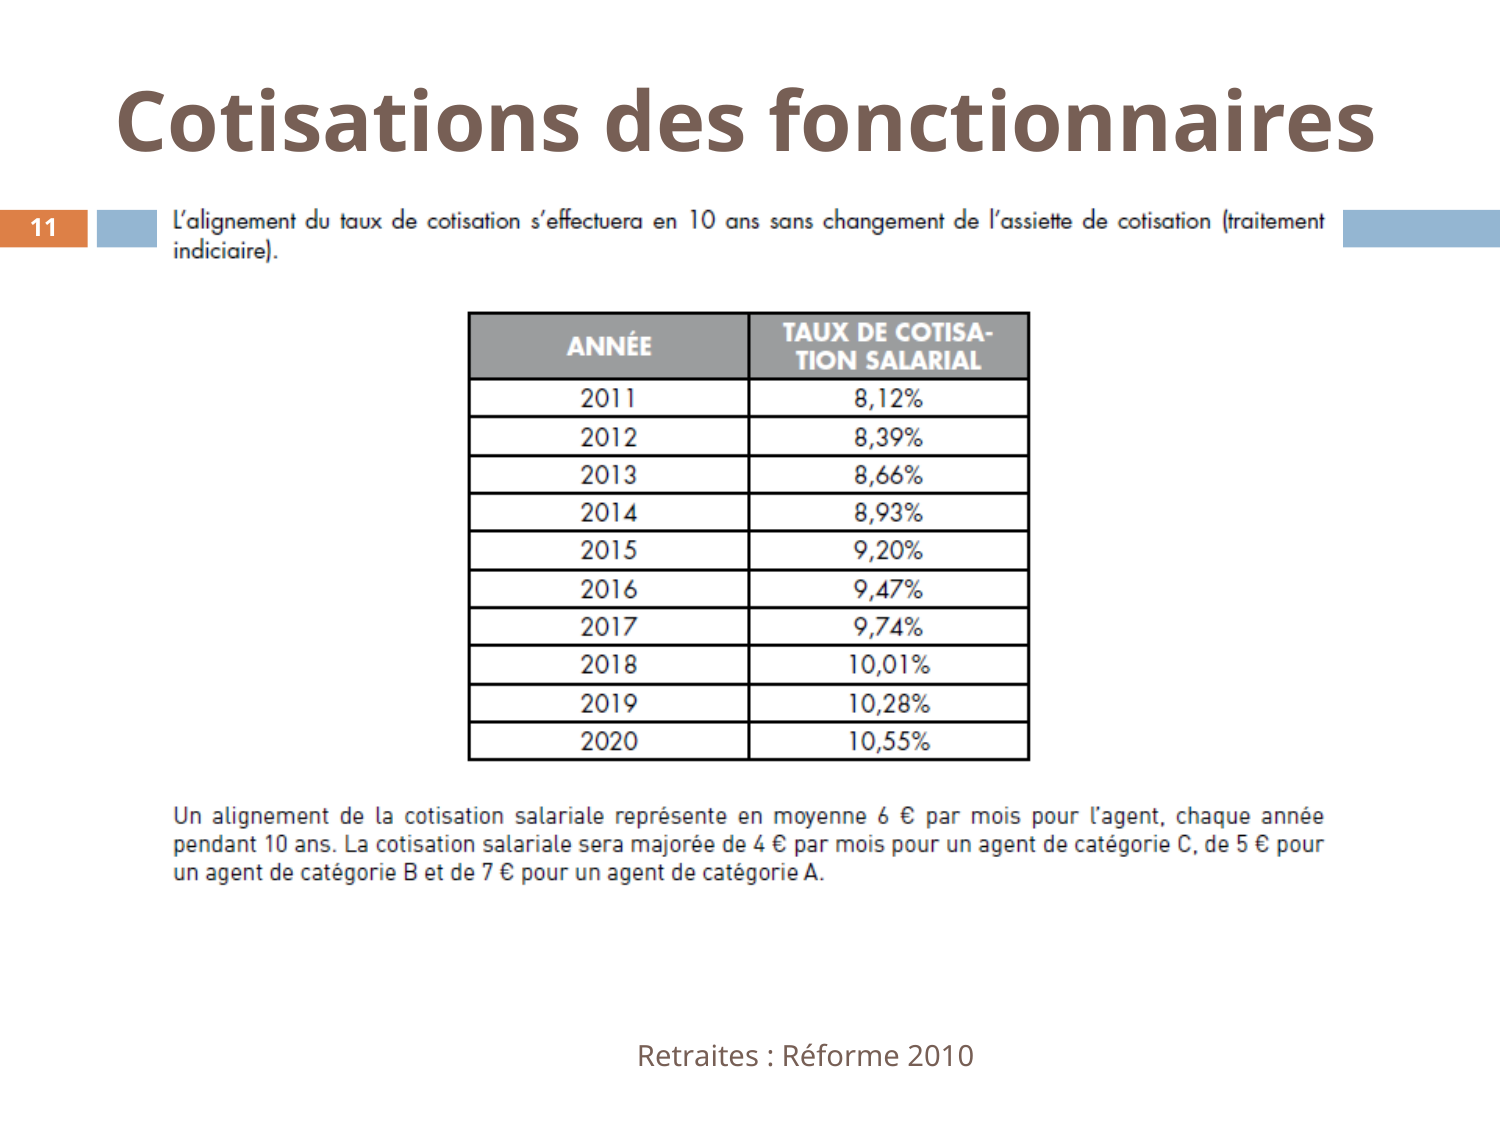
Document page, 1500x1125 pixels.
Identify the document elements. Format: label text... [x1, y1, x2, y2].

text_box Retraites : Réforme 2010 [99, 1025, 990, 1085]
title Cotisations des fonctionnaires [99, 0, 1438, 244]
picture [157, 196, 1343, 929]
text_box <numéro> [0, 208, 88, 249]
